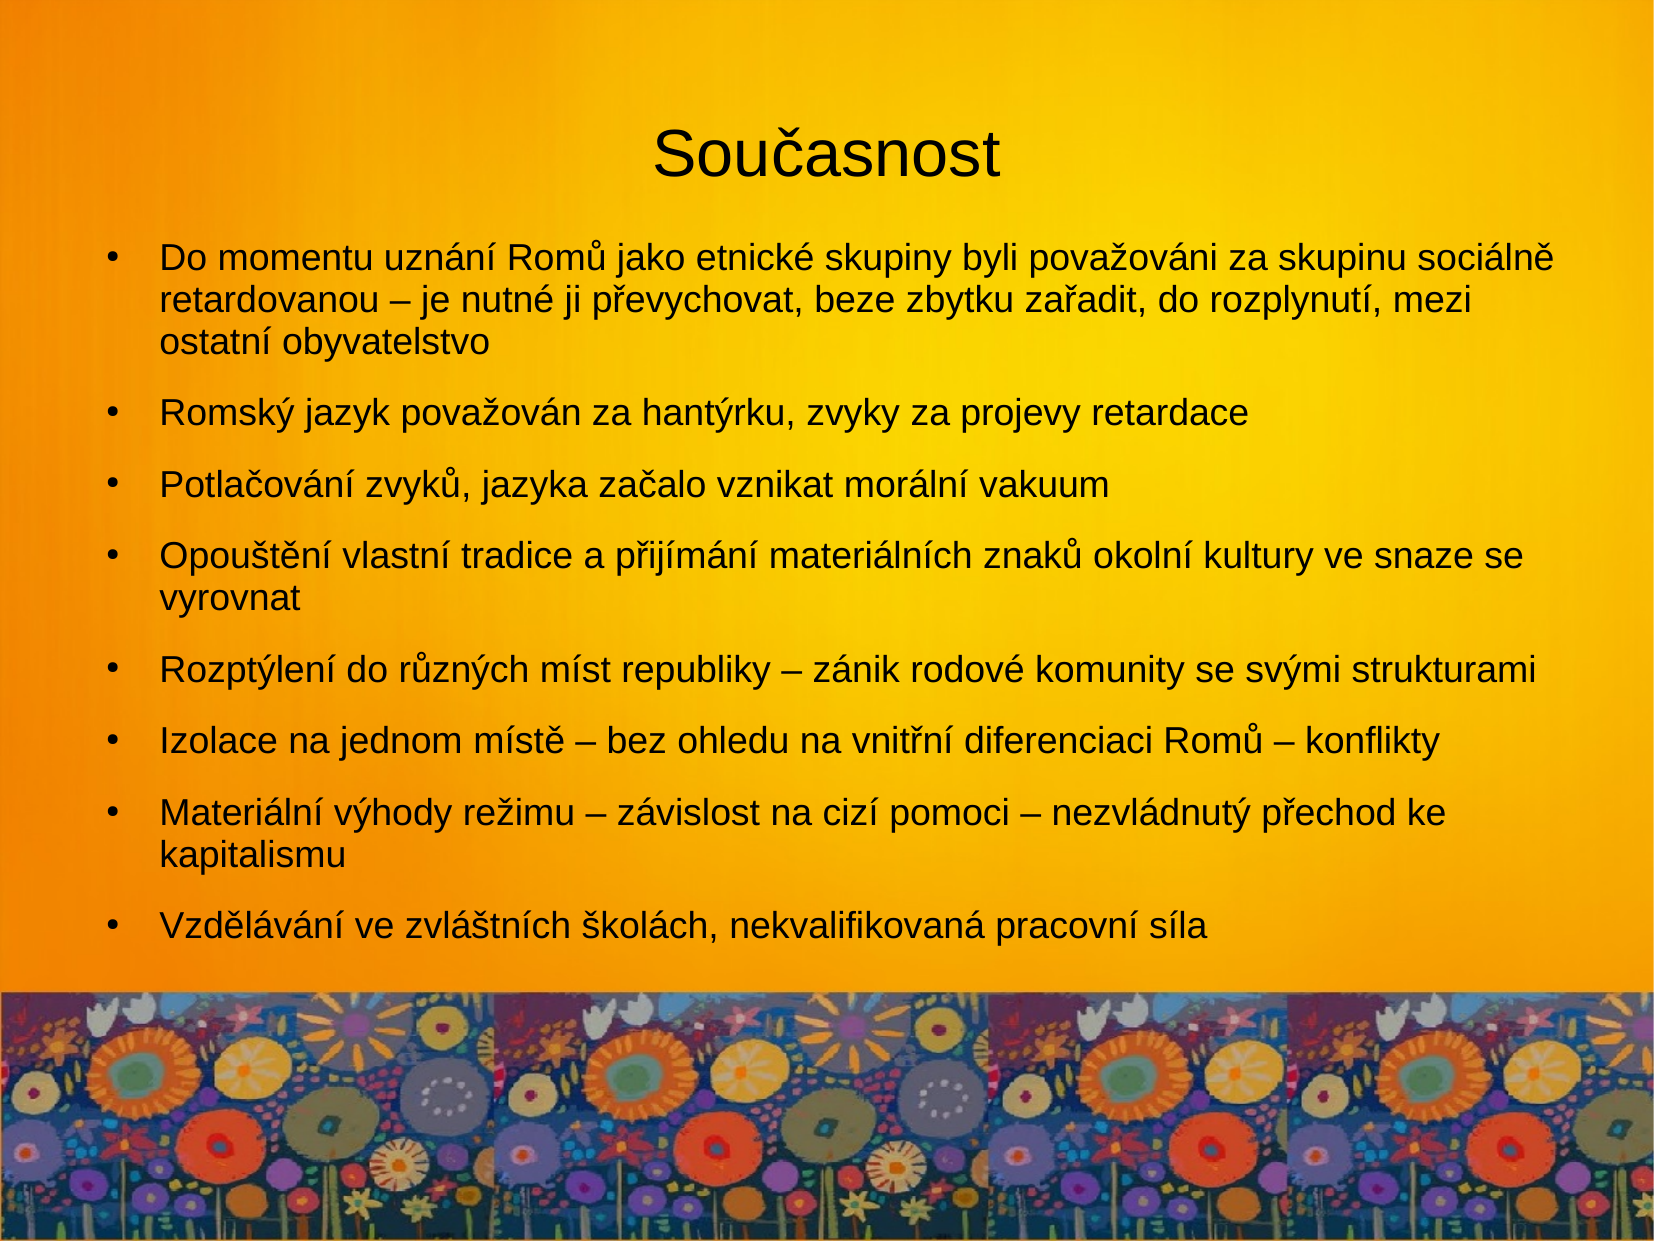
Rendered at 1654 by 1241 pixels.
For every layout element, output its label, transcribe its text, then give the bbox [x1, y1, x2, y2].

picture [0, 0, 1654, 1241]
list Do momentu uznání Romů jako etnické skupiny byli považováni za skupinu sociálně retardovanou – je nutné ji převychovat, beze zbytku zařadit, do rozplynutí, mezi ostatní obyvatelstvo Romský jazyk považován za hantýrku, zvyky za projevy retardace Potlačování zvyků, jazyka začalo vznikat morální vakuum Opouštění vlastní tradice a přijímání materiálních znaků okolní kultury ve snaze se vyrovnat Rozptýlení do různých míst republiky – zánik rodové komunity se svými strukturami Izolace na jednom místě – bez ohledu na vnitřní diferenciaci Romů – konflikty Materiální výhody režimu – závislost na cizí pomoci – nezvládnutý přechod ke kapitalismu Vzdělávání ve zvláštních školách, nekvalifikovaná pracovní síla [88, 236, 1577, 1055]
title Současnost [82, 49, 1571, 257]
